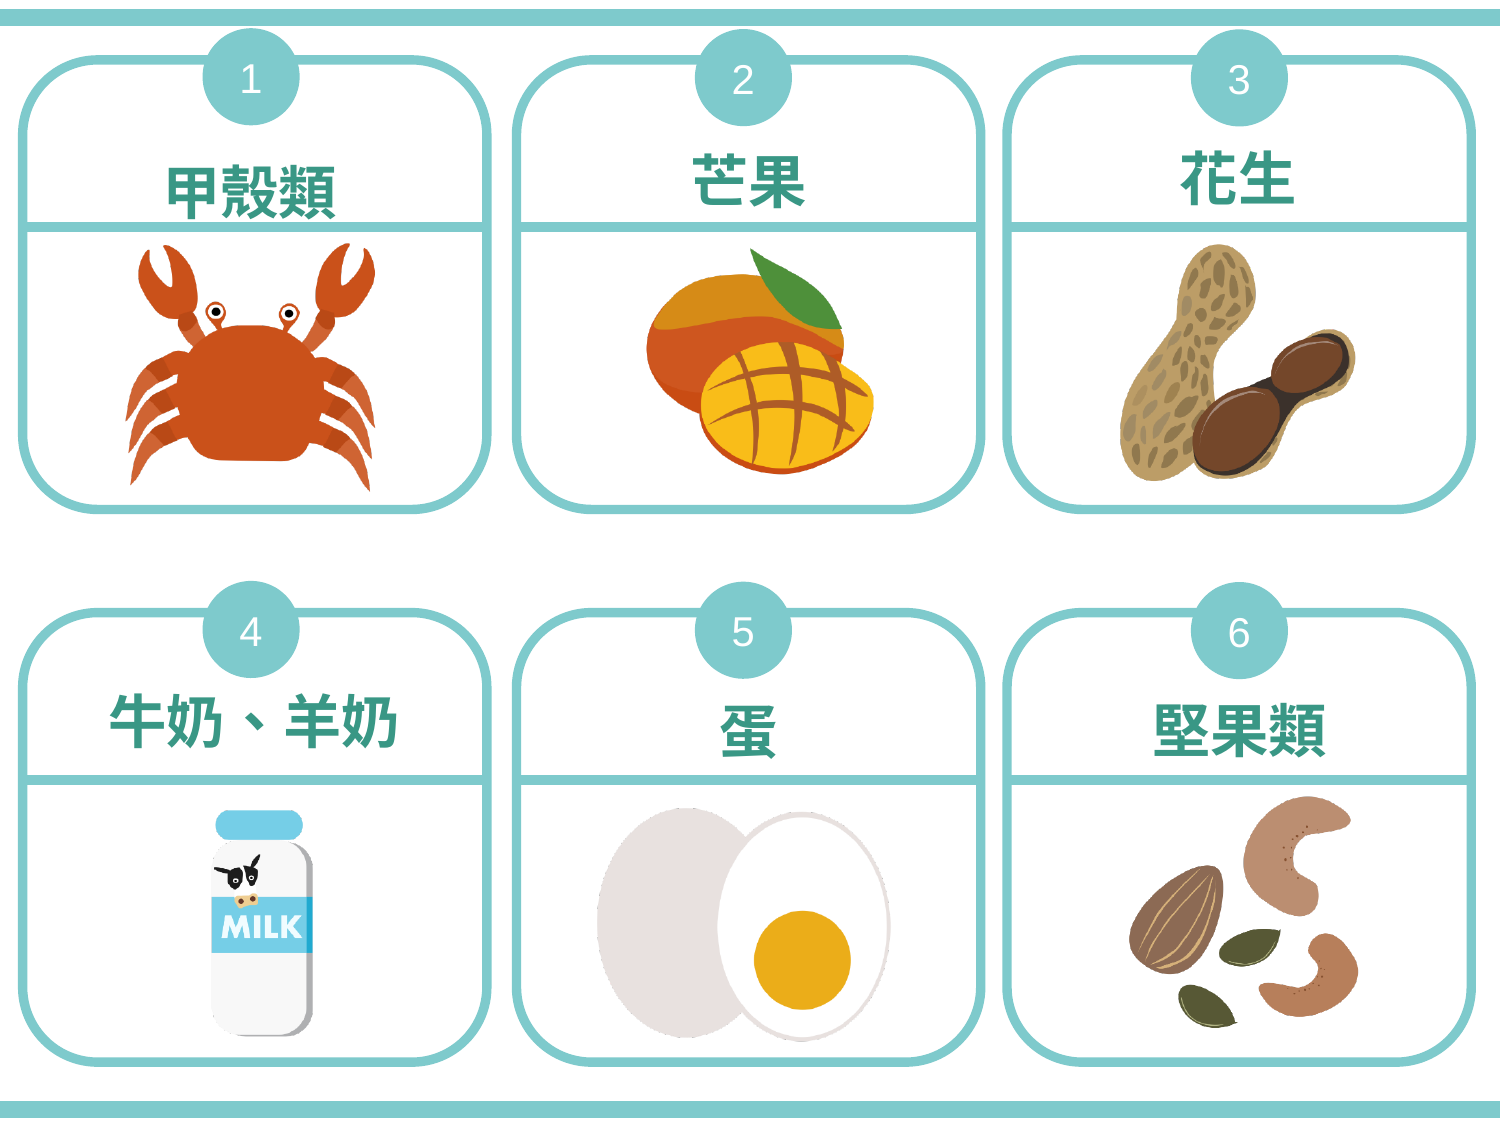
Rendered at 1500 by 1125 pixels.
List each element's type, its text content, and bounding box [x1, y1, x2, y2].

text_box 芒果 [676, 138, 823, 223]
text_box 4 [202, 580, 300, 679]
text_box 5 [694, 581, 792, 679]
text_box 6 [1190, 582, 1288, 680]
text_box 蛋 [705, 687, 793, 773]
picture [39, 198, 462, 515]
text_box 堅果類 [1137, 687, 1342, 772]
text_box 1 [202, 28, 300, 126]
picture [205, 802, 324, 1044]
text_box 2 [694, 29, 792, 127]
picture [1114, 237, 1364, 485]
text_box 甲殼類 [195, 175, 207, 181]
text_box [0, 9, 1500, 26]
picture [1122, 779, 1365, 1037]
text_box 甲殼類 [147, 135, 352, 198]
text_box 甲殼類 [176, 175, 188, 181]
picture [639, 243, 880, 481]
text_box 3 [1190, 29, 1288, 127]
text_box 甲殼類 [176, 188, 188, 195]
text_box 甲殼類 [195, 188, 207, 195]
text_box [0, 1101, 1500, 1118]
text_box 牛奶、羊奶 [94, 678, 415, 763]
text_box 花生 [1165, 135, 1312, 220]
picture [595, 802, 902, 1050]
